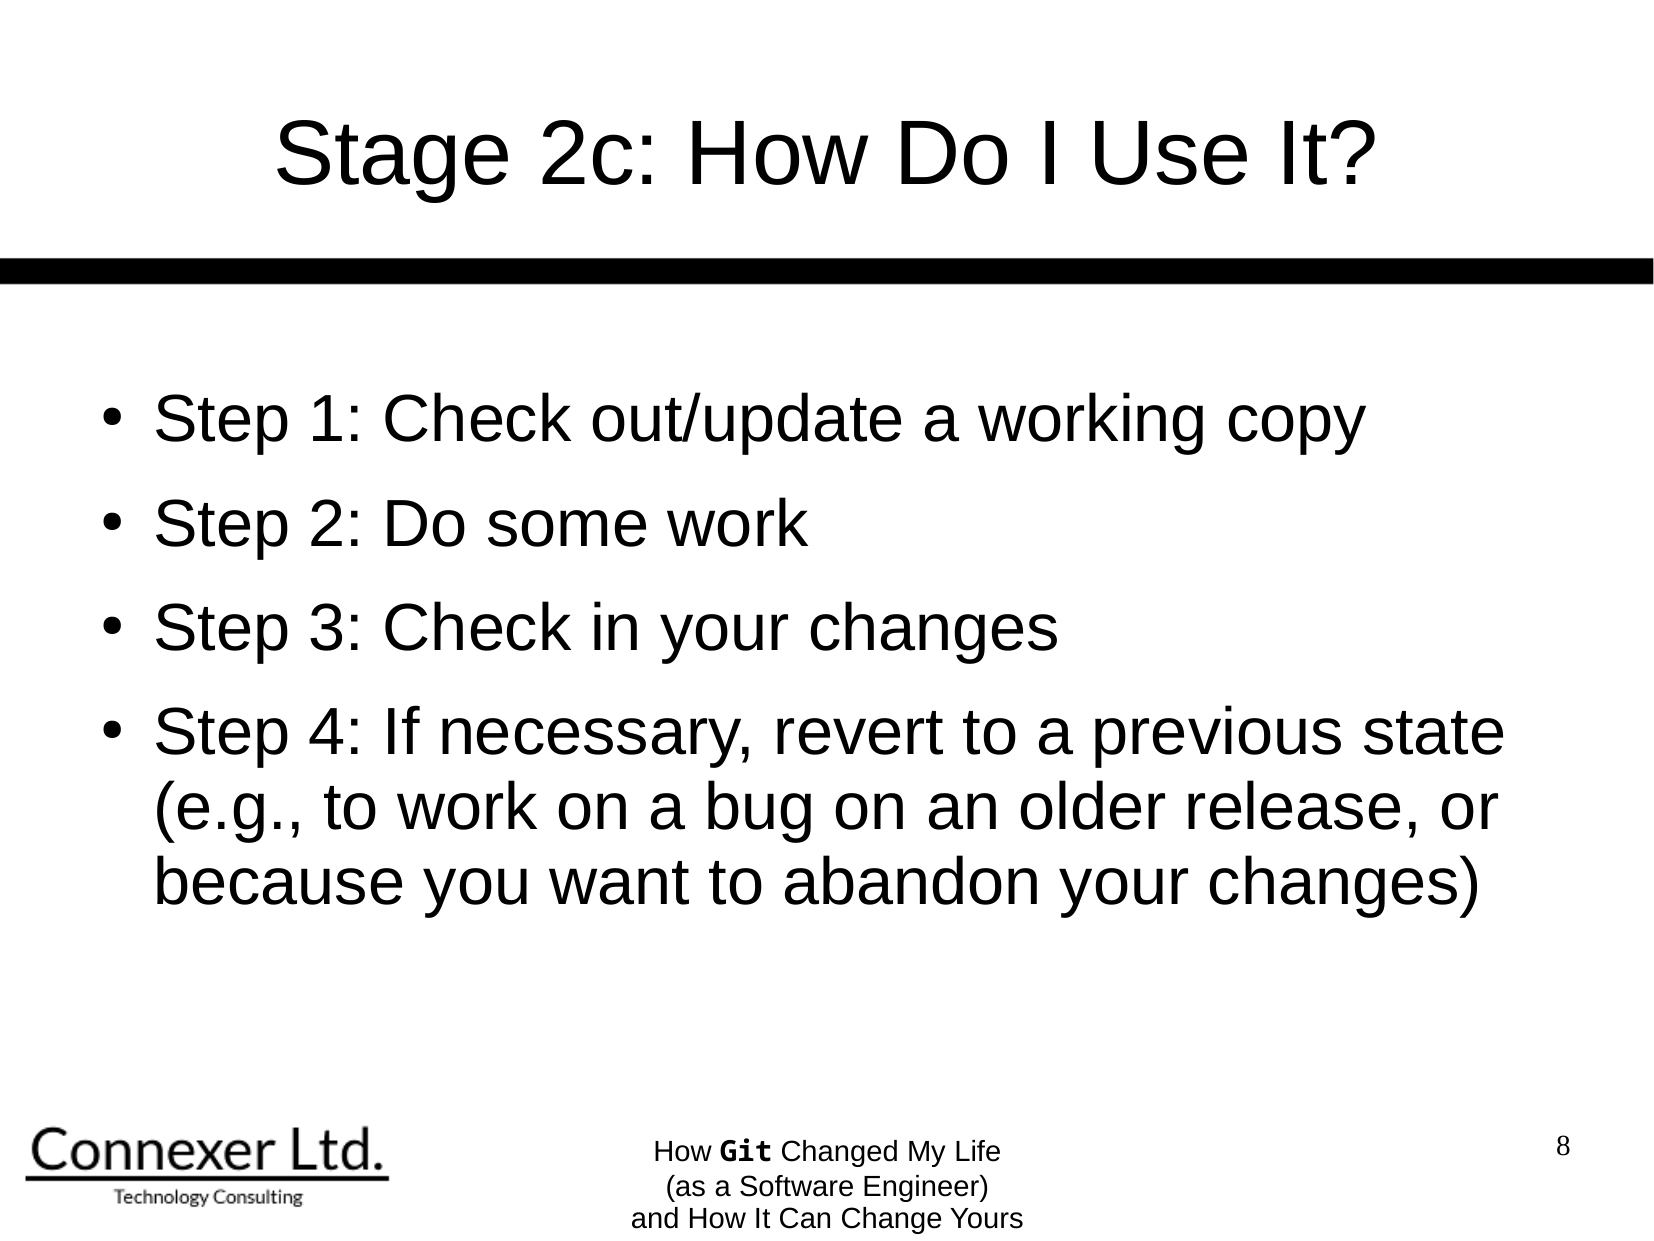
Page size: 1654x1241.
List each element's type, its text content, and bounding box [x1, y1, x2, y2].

list Step 1: Check out/update a working copy Step 2: Do some work Step 3: Check in your changes Step 4: If necessary, revert to a previous state (e.g., to work on a bug on an older release, or because you want to abandon your changes) [82, 290, 1538, 1010]
title Stage 2c: How Do I Use It? [82, 49, 1571, 257]
picture [0, 0, 1654, 1241]
